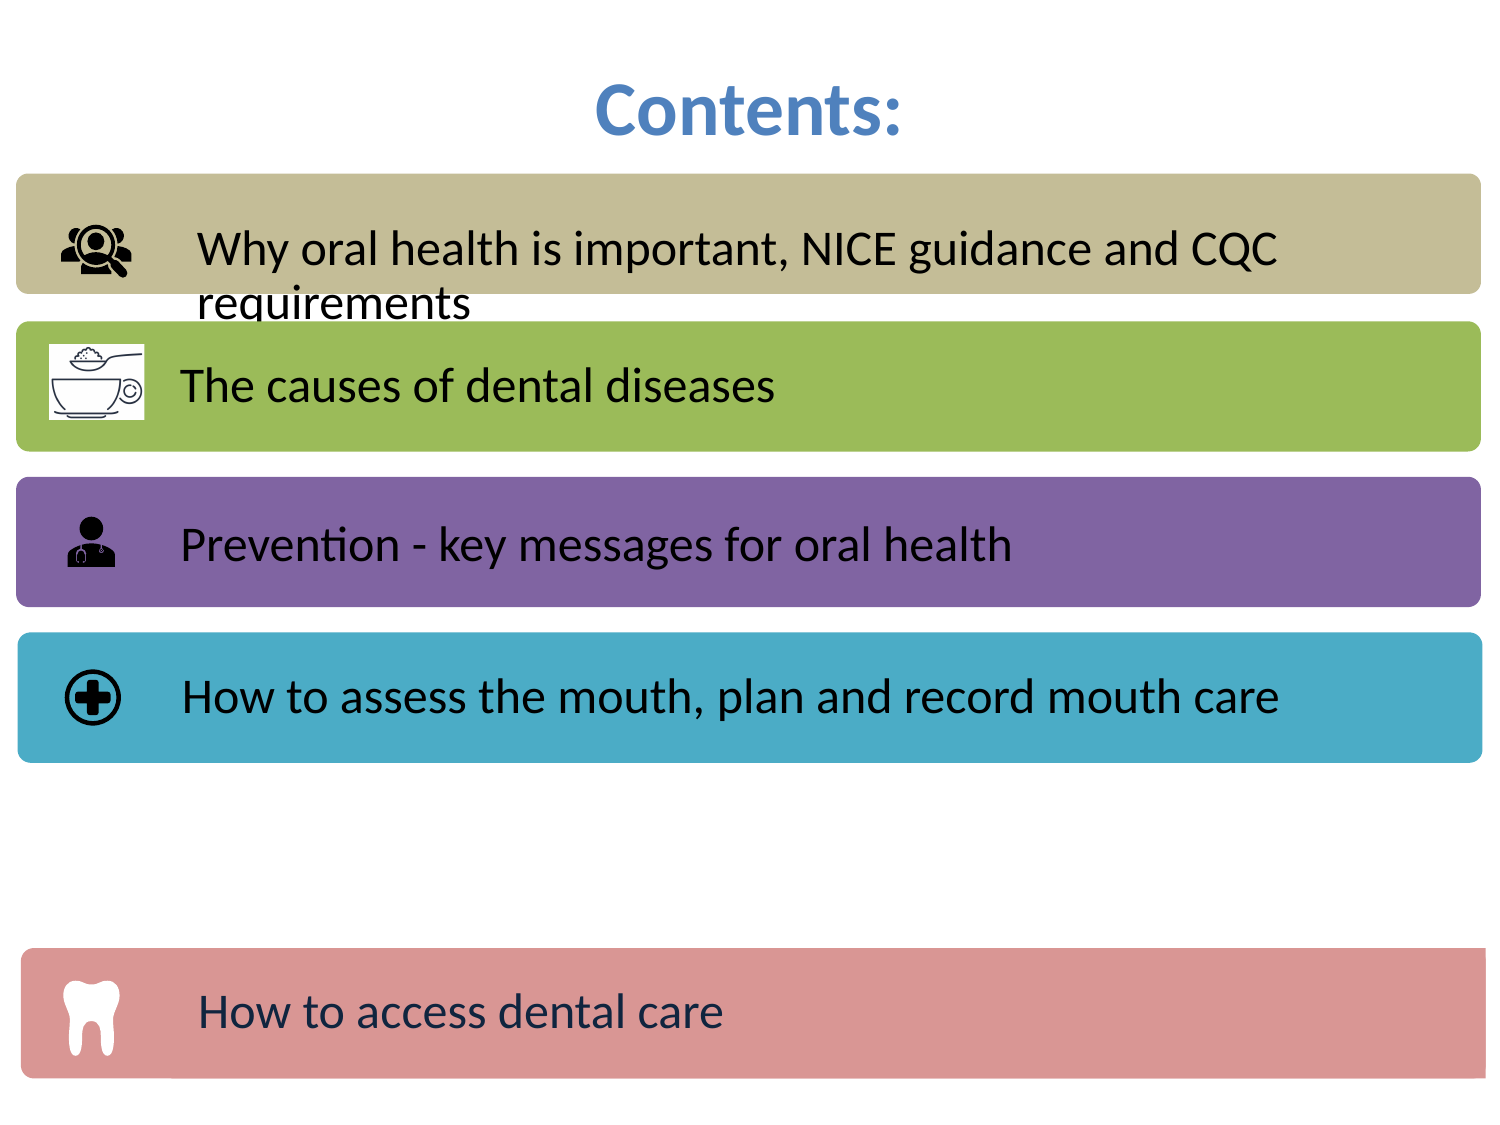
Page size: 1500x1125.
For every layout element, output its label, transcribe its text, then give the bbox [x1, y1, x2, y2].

text_box [16, 476, 1477, 608]
text_box How to assess the mouth, plan and record mouth care [168, 632, 1483, 763]
text_box [17, 632, 168, 763]
text_box Prevention - key messages for oral health [166, 480, 1481, 611]
picture [49, 344, 145, 420]
text_box [16, 321, 166, 452]
text_box How to access dental care [183, 978, 740, 1047]
text_box Why oral health is important, NICE guidance and CQC requirements [183, 208, 1498, 329]
title Contents: [75, 50, 1426, 160]
text_box The causes of dental diseases [166, 321, 1481, 452]
text_box [16, 173, 1481, 294]
text_box [20, 948, 1486, 1079]
